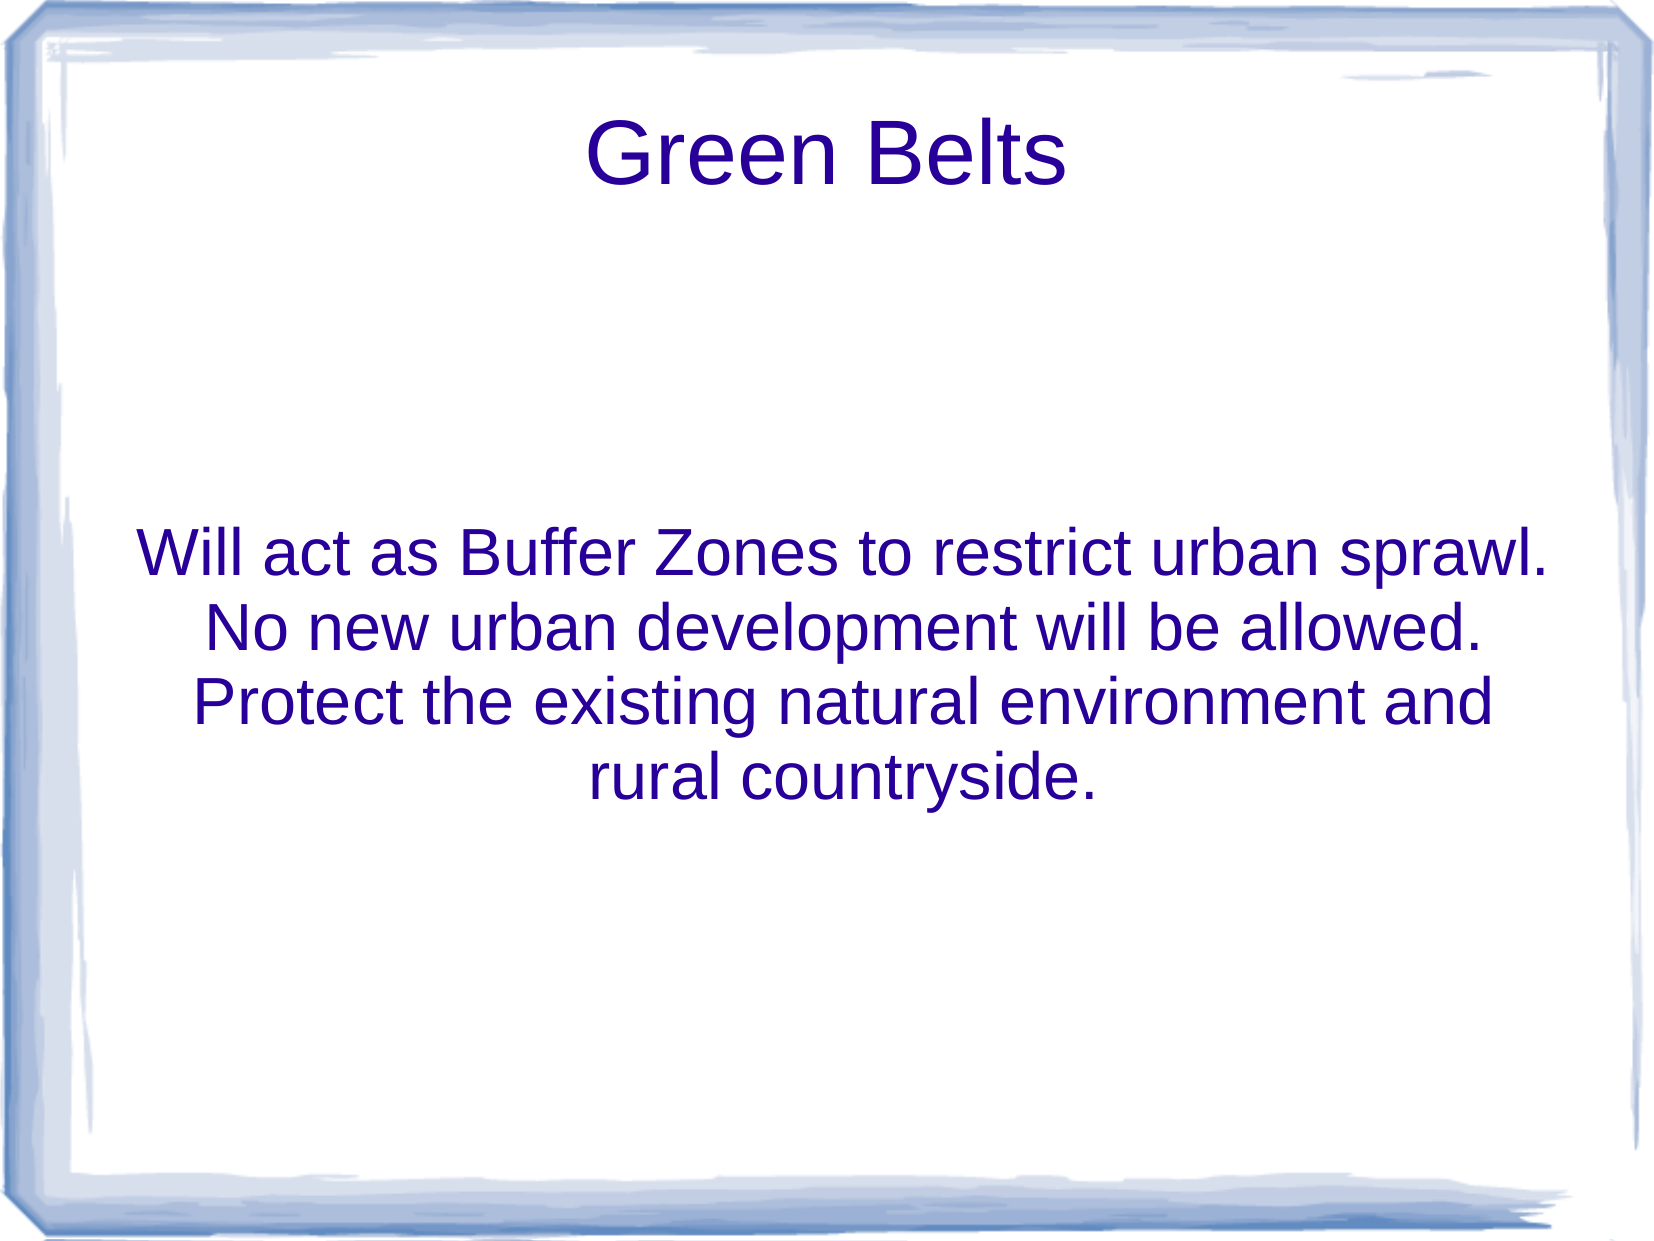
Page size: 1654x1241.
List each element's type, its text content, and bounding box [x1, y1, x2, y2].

picture [0, 0, 1654, 1241]
subtitle Will act as Buffer Zones to restrict urban sprawl. No new urban development will be allowed. Protect the existing natural environment and rural countryside. [118, 332, 1571, 997]
title Green Belts [82, 49, 1571, 257]
